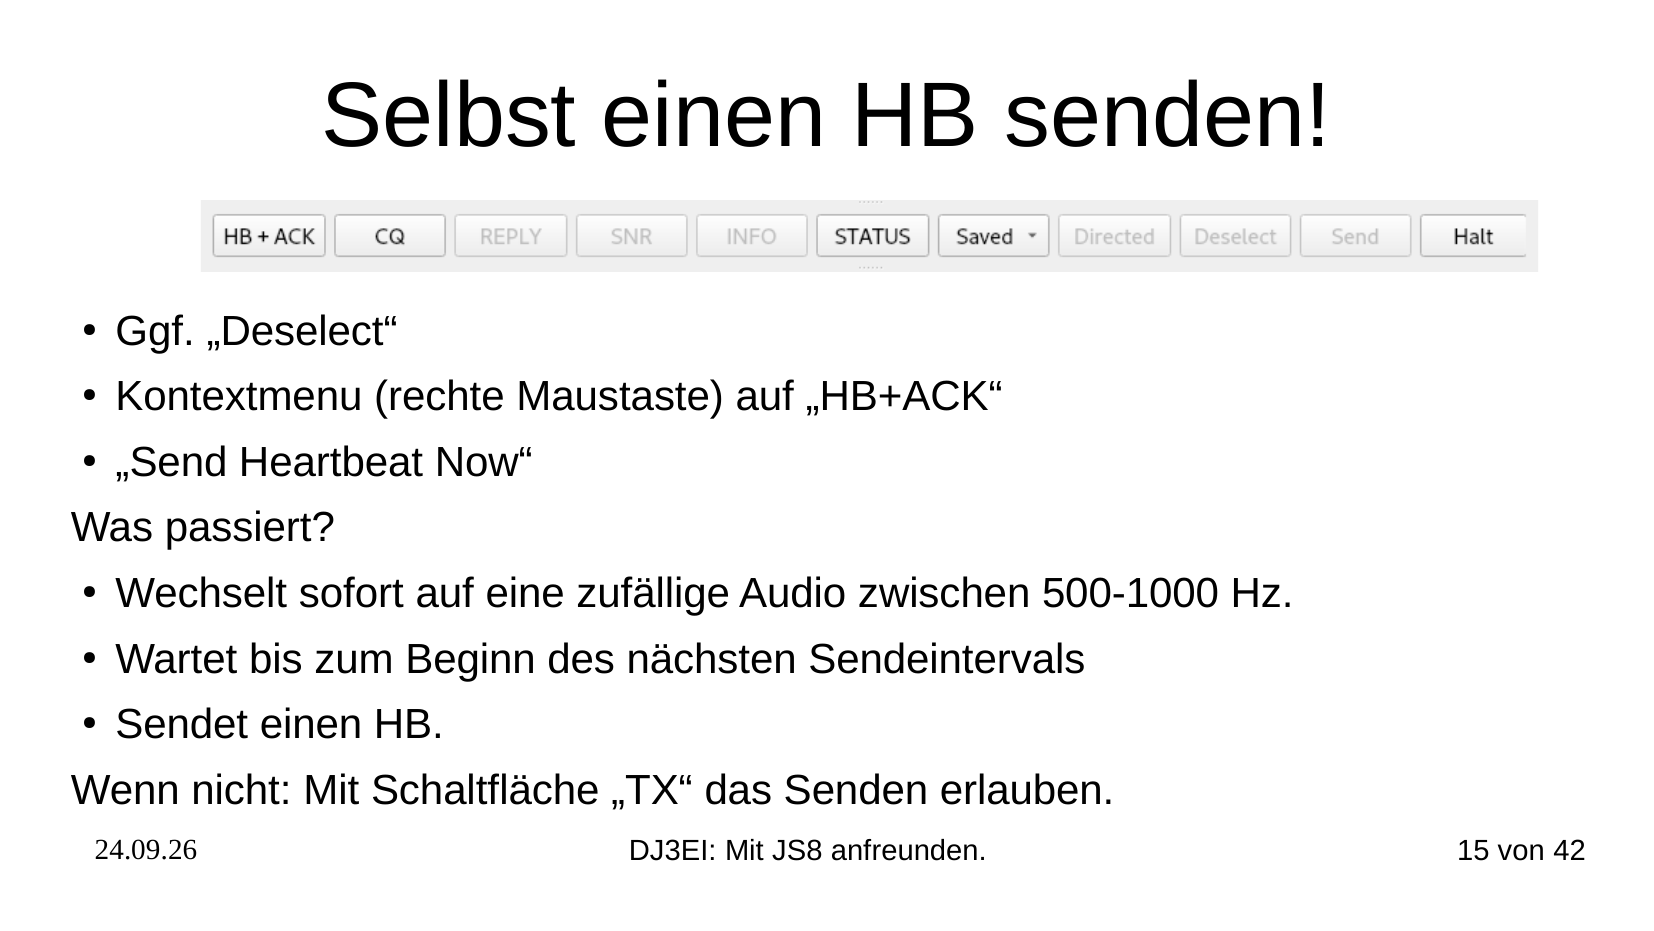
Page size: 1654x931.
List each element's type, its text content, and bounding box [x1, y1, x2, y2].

title Selbst einen HB senden! [82, 37, 1571, 193]
list Ggf. „Deselect“ Kontextmenu (rechte Maustaste) auf „HB+ACK“ „Send Heartbeat Now“ Was passiert? Wechselt sofort auf eine zufällige Audio zwischen 500-1000 Hz. Wartet bis zum Beginn des nächsten Sendeintervals Sendet einen HB. Wenn nicht: Mit Schaltfläche „TX“ das Senden erlauben. [70, 307, 1559, 815]
picture [200, 200, 1539, 272]
